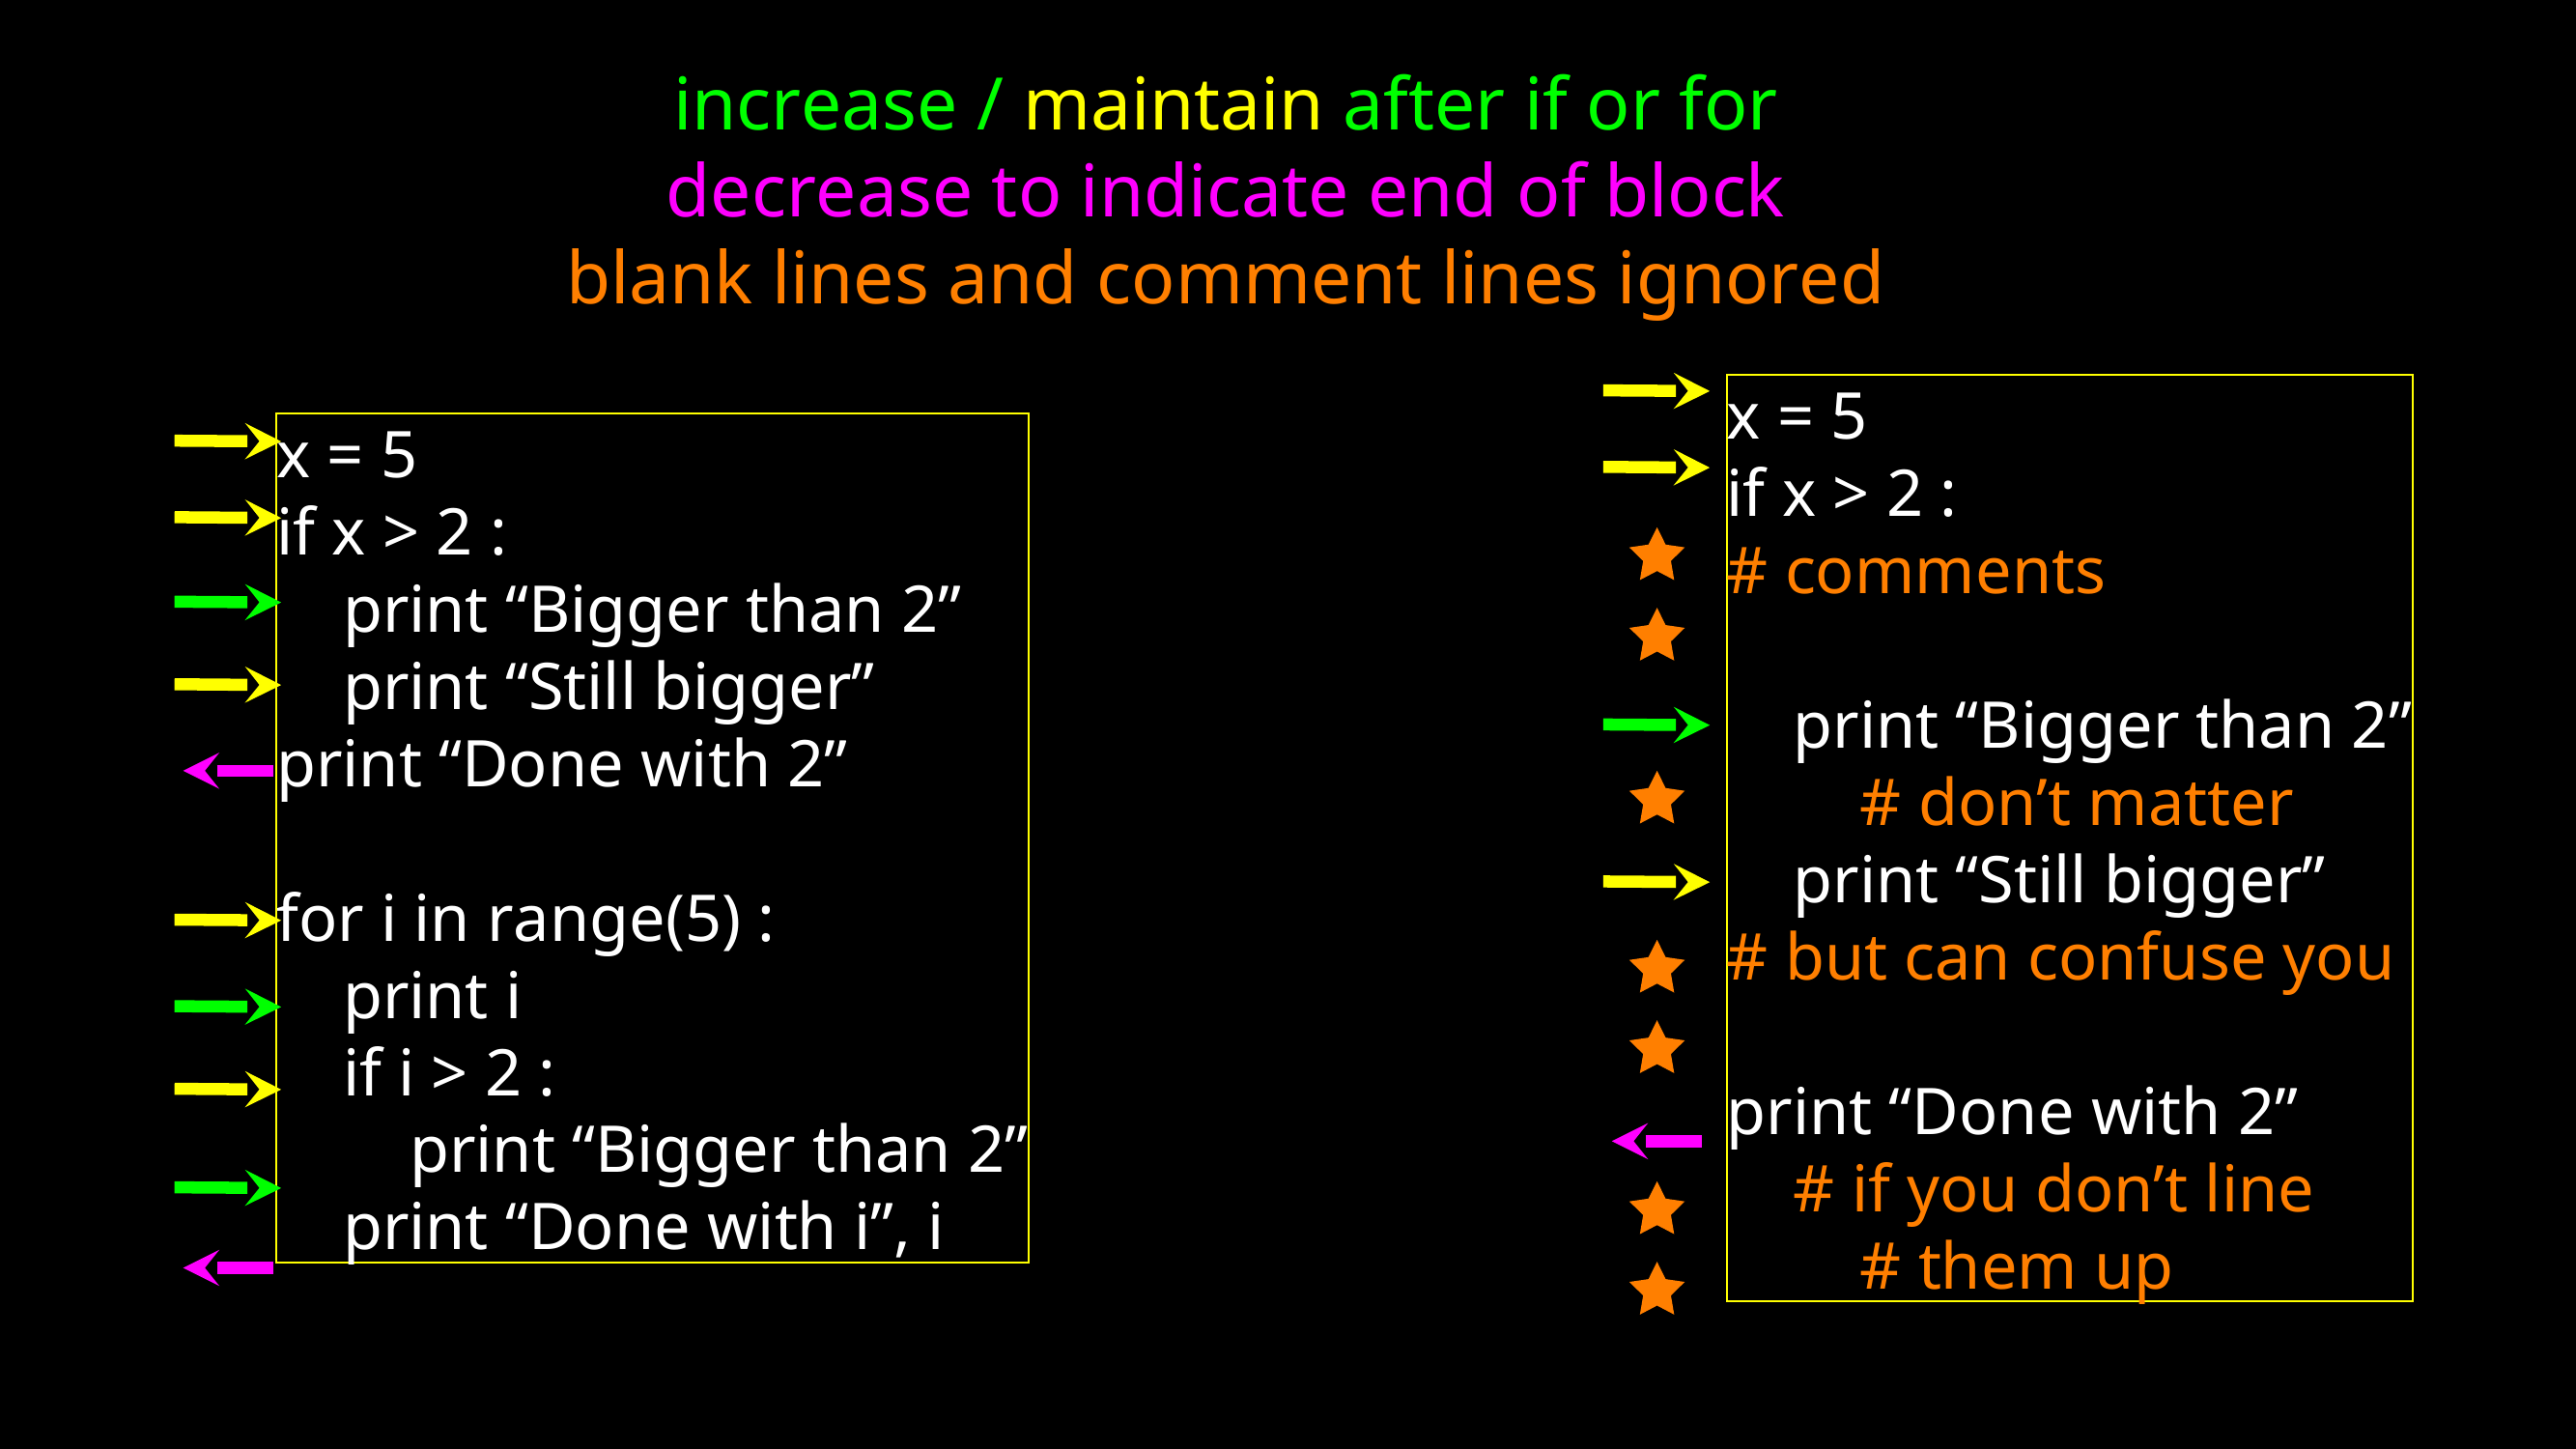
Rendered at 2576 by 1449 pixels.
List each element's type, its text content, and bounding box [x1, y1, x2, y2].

text_box x = 5 if x > 2 : # comments print “Bigger than 2” # don’t matter print “Still bigger” # but can confuse you print “Done with 2” # if you don’t line # them up [1726, 374, 2413, 1302]
text_box x = 5 if x > 2 : print “Bigger than 2” print “Still bigger” print “Done with 2” for i in range(5) : print i if i > 2 : print “Bigger than 2” print “Done with i”, i [276, 412, 1030, 1264]
text_box [1628, 770, 1685, 824]
text_box [1628, 1020, 1685, 1073]
text_box [1628, 608, 1685, 661]
text_box [1628, 1262, 1685, 1315]
text_box increase / maintain after if or for decrease to indicate end of block blank lines and comment lines ignored [566, 57, 1886, 319]
text_box [1628, 526, 1685, 581]
text_box [1628, 939, 1685, 993]
text_box [1628, 1180, 1685, 1235]
